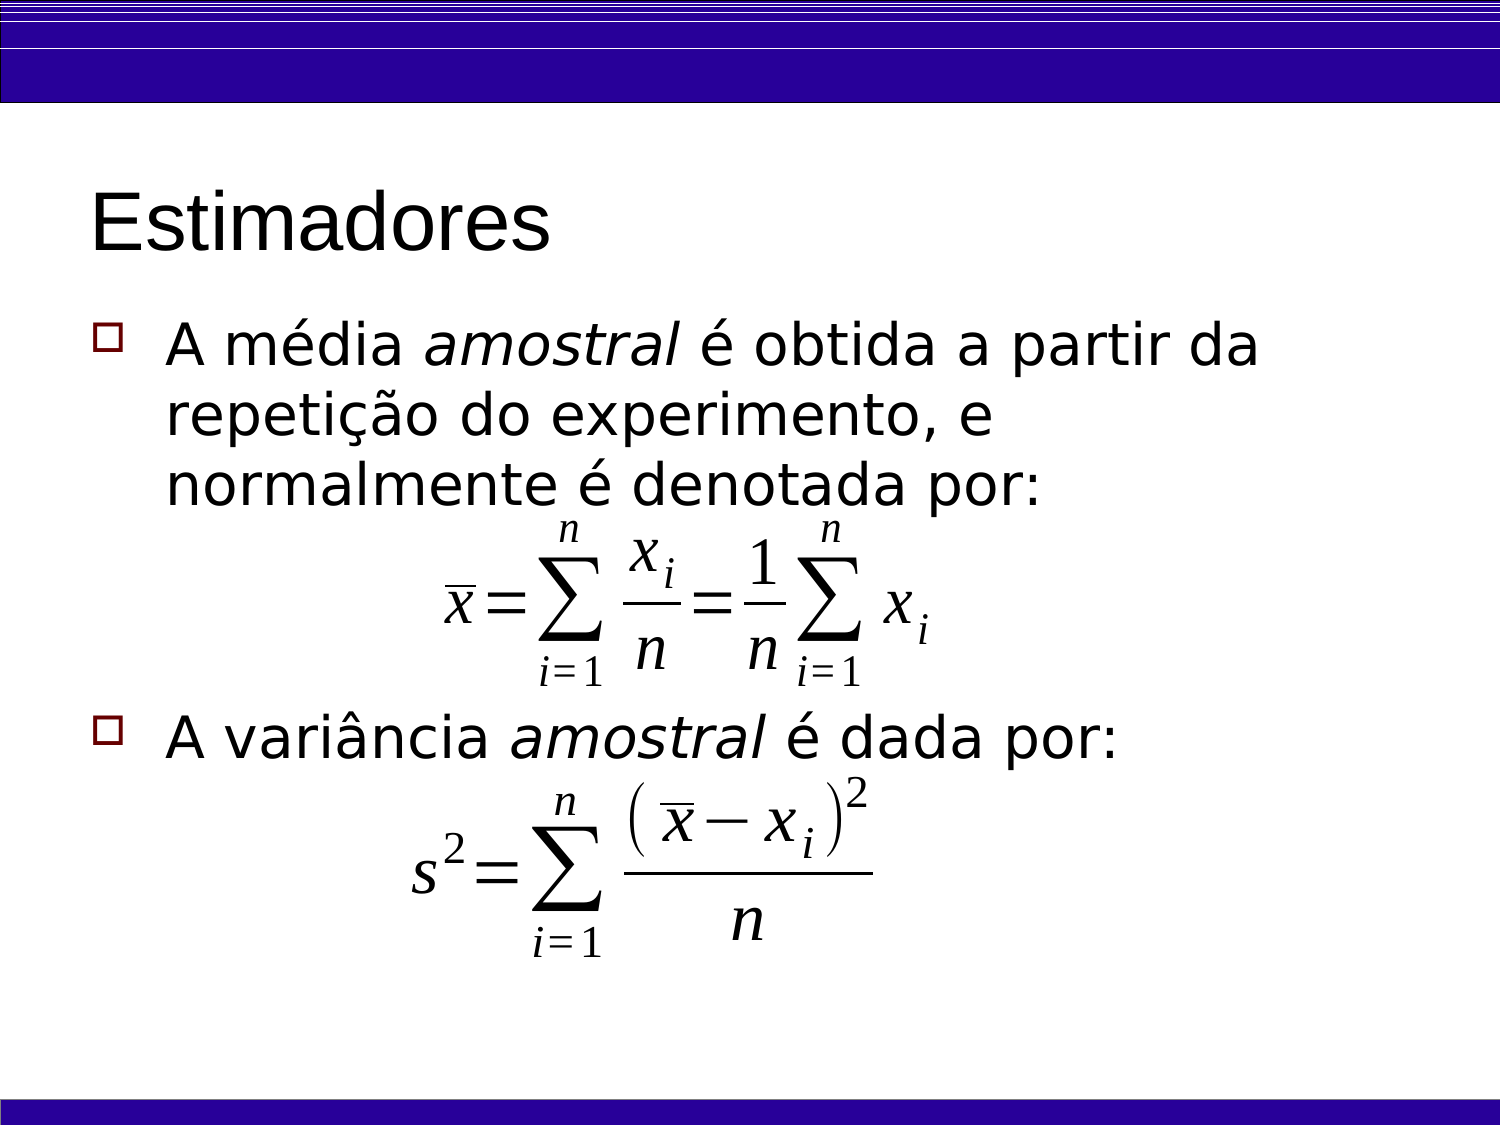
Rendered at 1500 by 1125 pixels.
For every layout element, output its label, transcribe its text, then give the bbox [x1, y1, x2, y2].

chart [389, 768, 901, 969]
list A média amostral é obtida a partir da repetição do experimento, e normalmente é denotada por: A variância amostral é dada por: [75, 299, 1413, 1033]
title Estimadores [75, 87, 1426, 275]
chart [425, 503, 954, 697]
